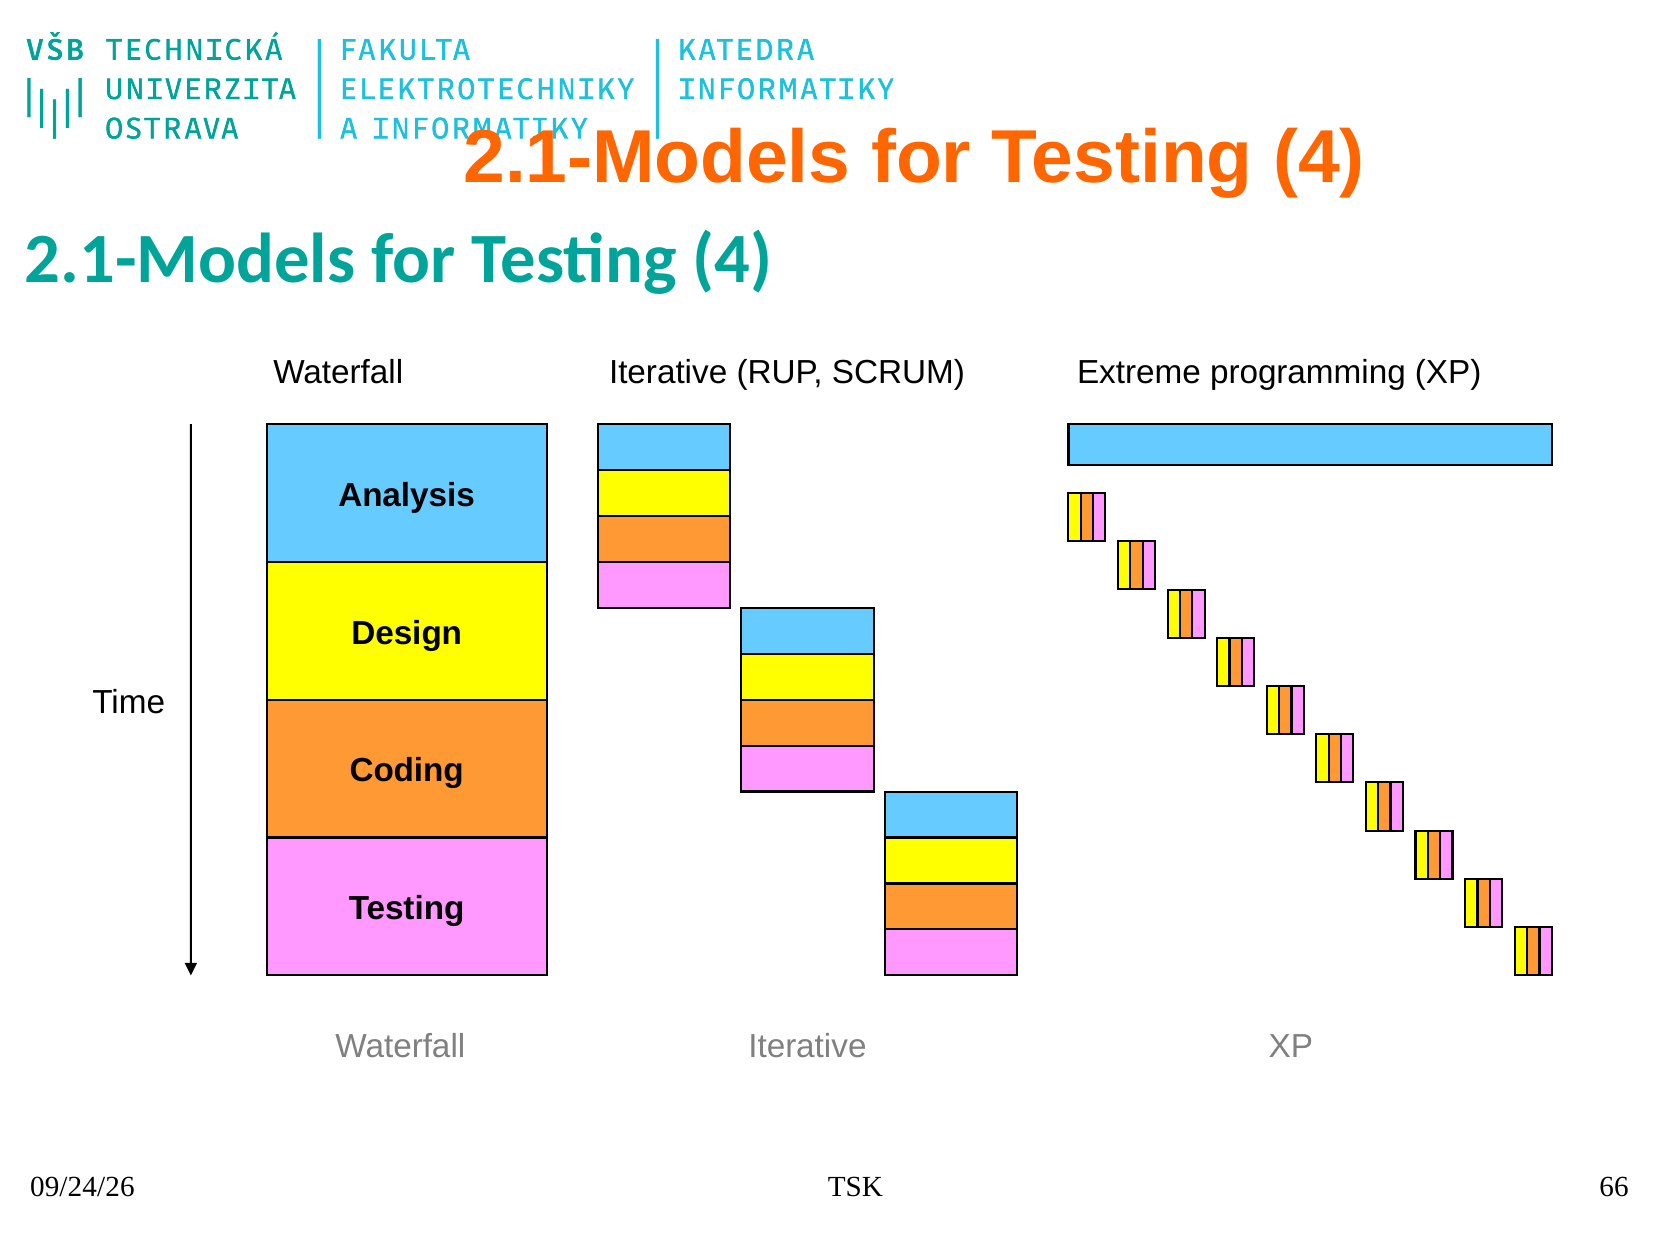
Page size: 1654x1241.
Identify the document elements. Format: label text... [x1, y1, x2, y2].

text_box [1415, 830, 1453, 879]
text_box Testing [266, 837, 547, 976]
text_box Analysis [266, 424, 547, 561]
text_box [1365, 782, 1403, 831]
text_box 2.1-Models for Testing (4) [258, 49, 1571, 169]
text_box [1514, 927, 1552, 976]
text_box Extreme programming (XP) [1062, 343, 1542, 404]
text_box Time [71, 672, 186, 734]
picture [26, 31, 894, 139]
text_box Iterative (RUP, SCRUM) [594, 343, 1025, 404]
text_box [741, 607, 874, 792]
text_box [884, 791, 1018, 976]
text_box XP [1195, 1016, 1387, 1078]
text_box Coding [266, 699, 547, 837]
text_box Waterfall [305, 1016, 496, 1078]
text_box Iterative [712, 1016, 903, 1078]
text_box [597, 424, 731, 608]
title 2.1-Models for Testing (4) [24, 169, 1629, 300]
text_box [1167, 589, 1205, 638]
text_box [1465, 878, 1503, 927]
text_box [1068, 493, 1106, 542]
text_box [1316, 734, 1354, 783]
text_box [1266, 685, 1304, 735]
text_box Design [266, 561, 547, 699]
text_box Waterfall [258, 343, 437, 404]
text_box [1068, 424, 1552, 466]
text_box [1118, 541, 1156, 590]
text_box [1217, 637, 1255, 686]
